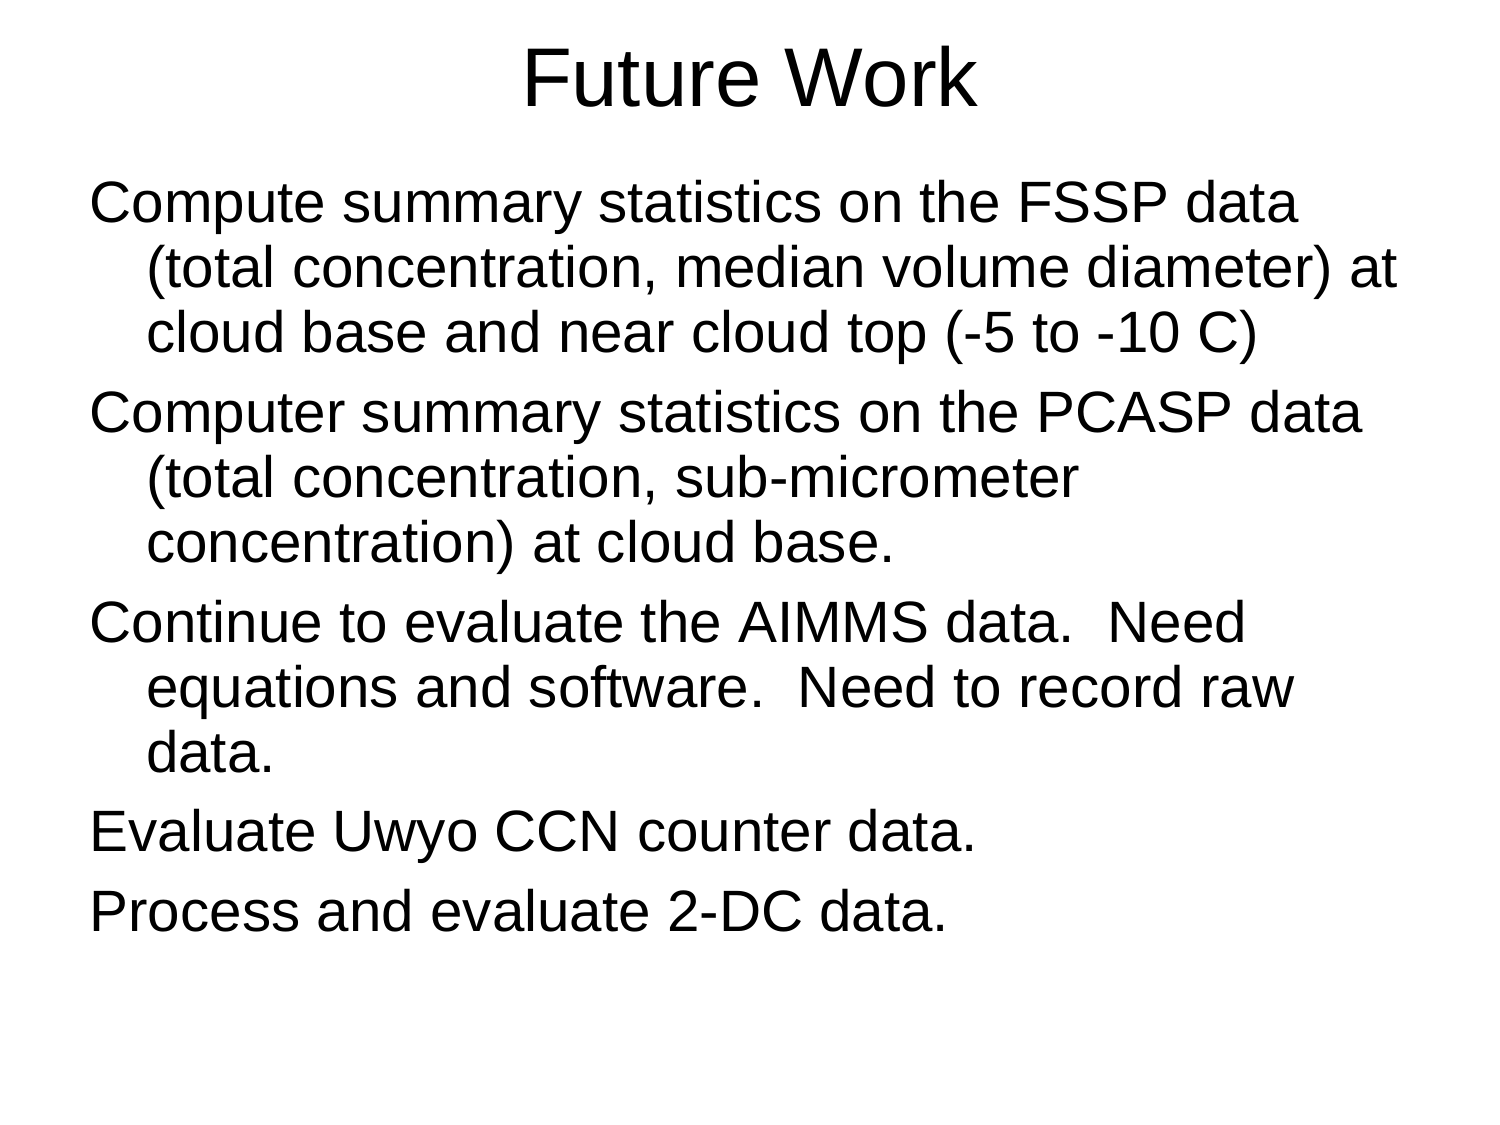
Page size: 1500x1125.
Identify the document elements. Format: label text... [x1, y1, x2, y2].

title Future Work [75, 19, 1426, 136]
list Compute summary statistics on the FSSP data (total concentration, median volume diameter) at cloud base and near cloud top (-5 to -10 C) Computer summary statistics on the PCASP data (total concentration, sub-micrometer concentration) at cloud base. Continue to evaluate the AIMMS data. Need equations and software. Need to record raw data. Evaluate Uwyo CCN counter data. Process and evaluate 2-DC data. [75, 162, 1426, 1088]
